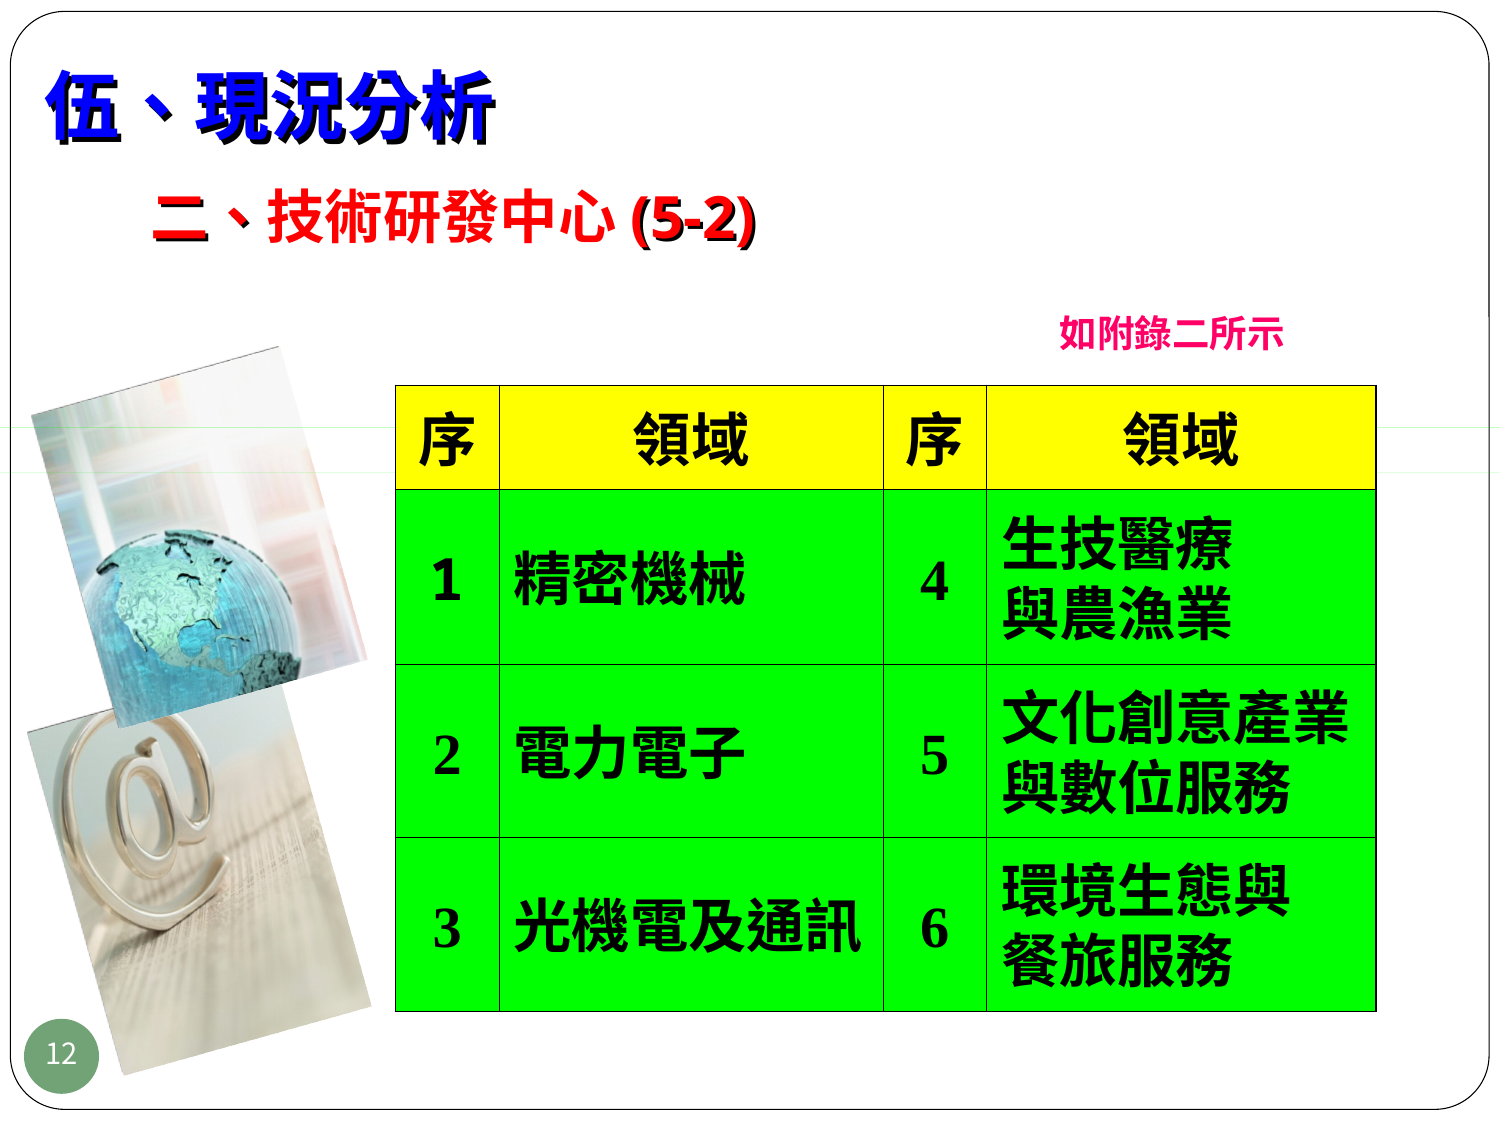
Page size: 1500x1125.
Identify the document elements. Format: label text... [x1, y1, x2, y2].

table_header 領域 [500, 386, 883, 489]
text_box 如附錄二所示 [1045, 302, 1300, 364]
table_cell 文化創意產業與數位服務 [987, 665, 1375, 837]
table_cell 1 [396, 490, 499, 664]
table_header 序 [396, 386, 499, 489]
table_cell 5 [884, 665, 986, 837]
table_cell 生技醫療 與農漁業 [987, 490, 1375, 664]
text_box 二、技術研發中心(5-2) [135, 172, 1329, 279]
table_header 領域 [987, 386, 1375, 489]
table_cell 電力電子 [500, 665, 883, 837]
table_cell 6 [884, 838, 986, 1011]
table_header 序 [884, 386, 986, 489]
table_cell 光機電及通訊 [500, 838, 883, 1011]
picture [27, 473, 372, 1076]
text_box <編號> [23, 1018, 100, 1094]
table_cell 精密機械 [500, 490, 883, 664]
picture [31, 346, 303, 427]
table_cell 2 [396, 665, 499, 837]
table_cell 4 [884, 490, 986, 664]
table_cell 環境生態與 餐旅服務 [987, 838, 1375, 1011]
picture [34, 428, 315, 472]
table_cell 3 [396, 838, 499, 1011]
text_box 伍、現況分析 [29, 0, 1353, 165]
